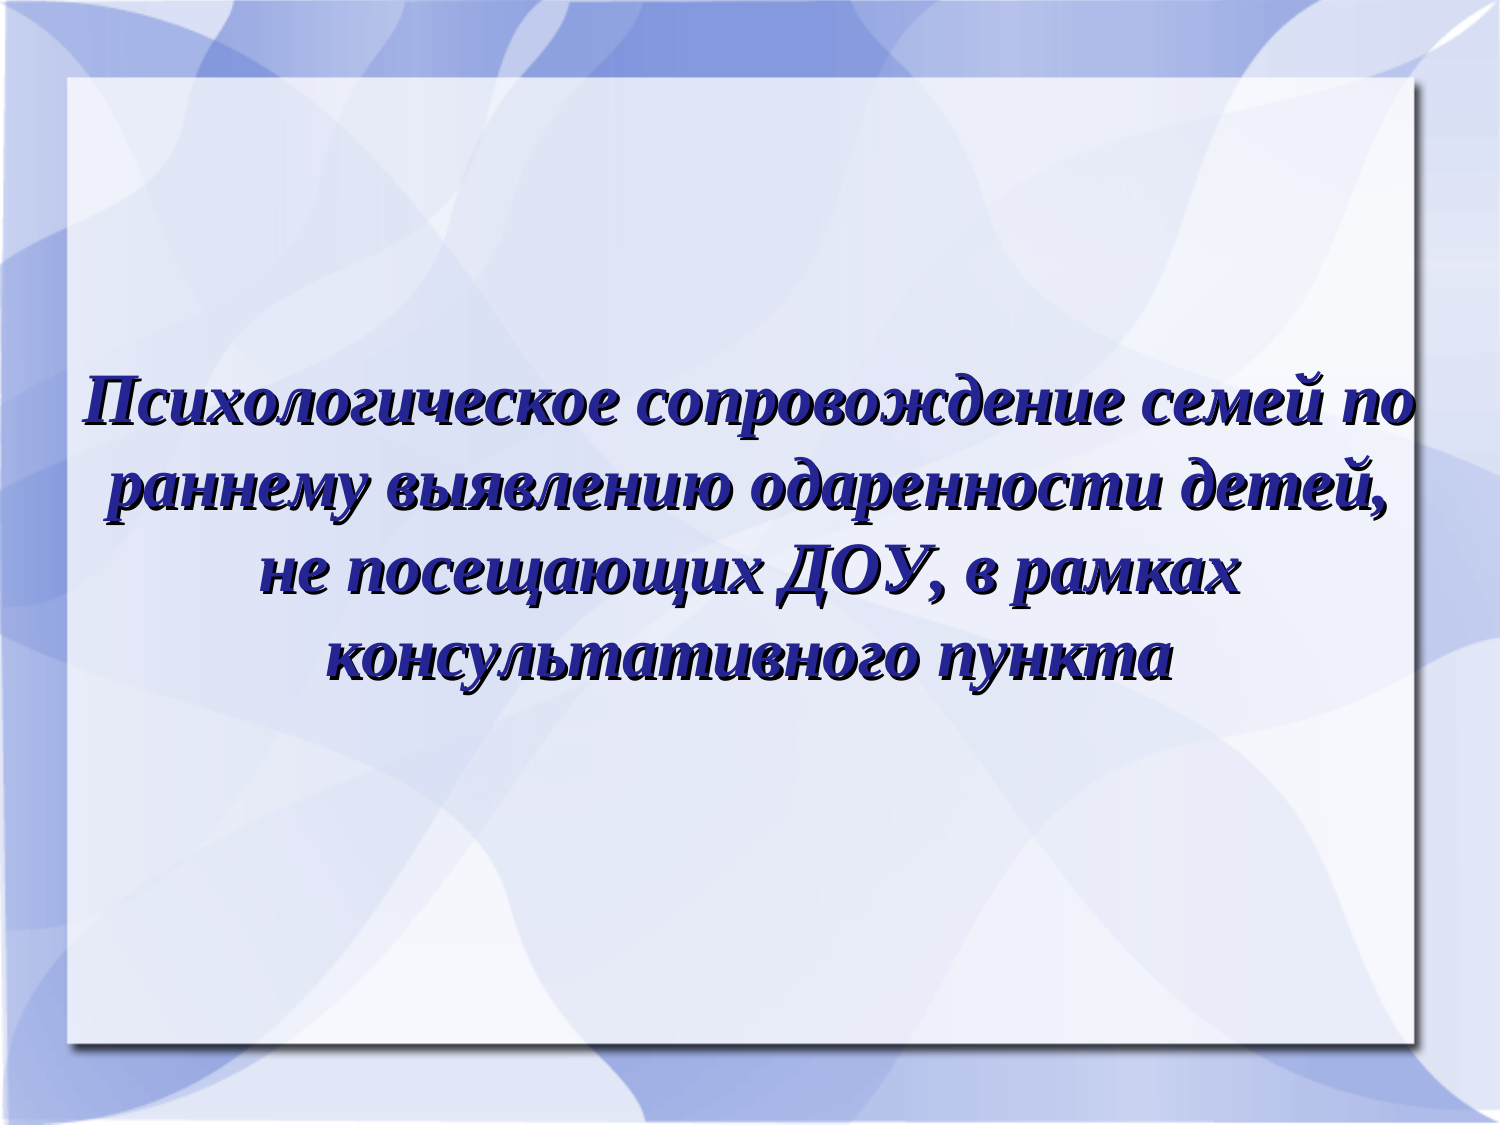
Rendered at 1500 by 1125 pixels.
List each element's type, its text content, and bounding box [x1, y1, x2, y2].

title Психологическое сопровождение семей по раннему выявлению одаренности детей, не посещающих ДОУ, в рамках консультативного пункта [53, 148, 1447, 894]
picture [0, 0, 1500, 1125]
